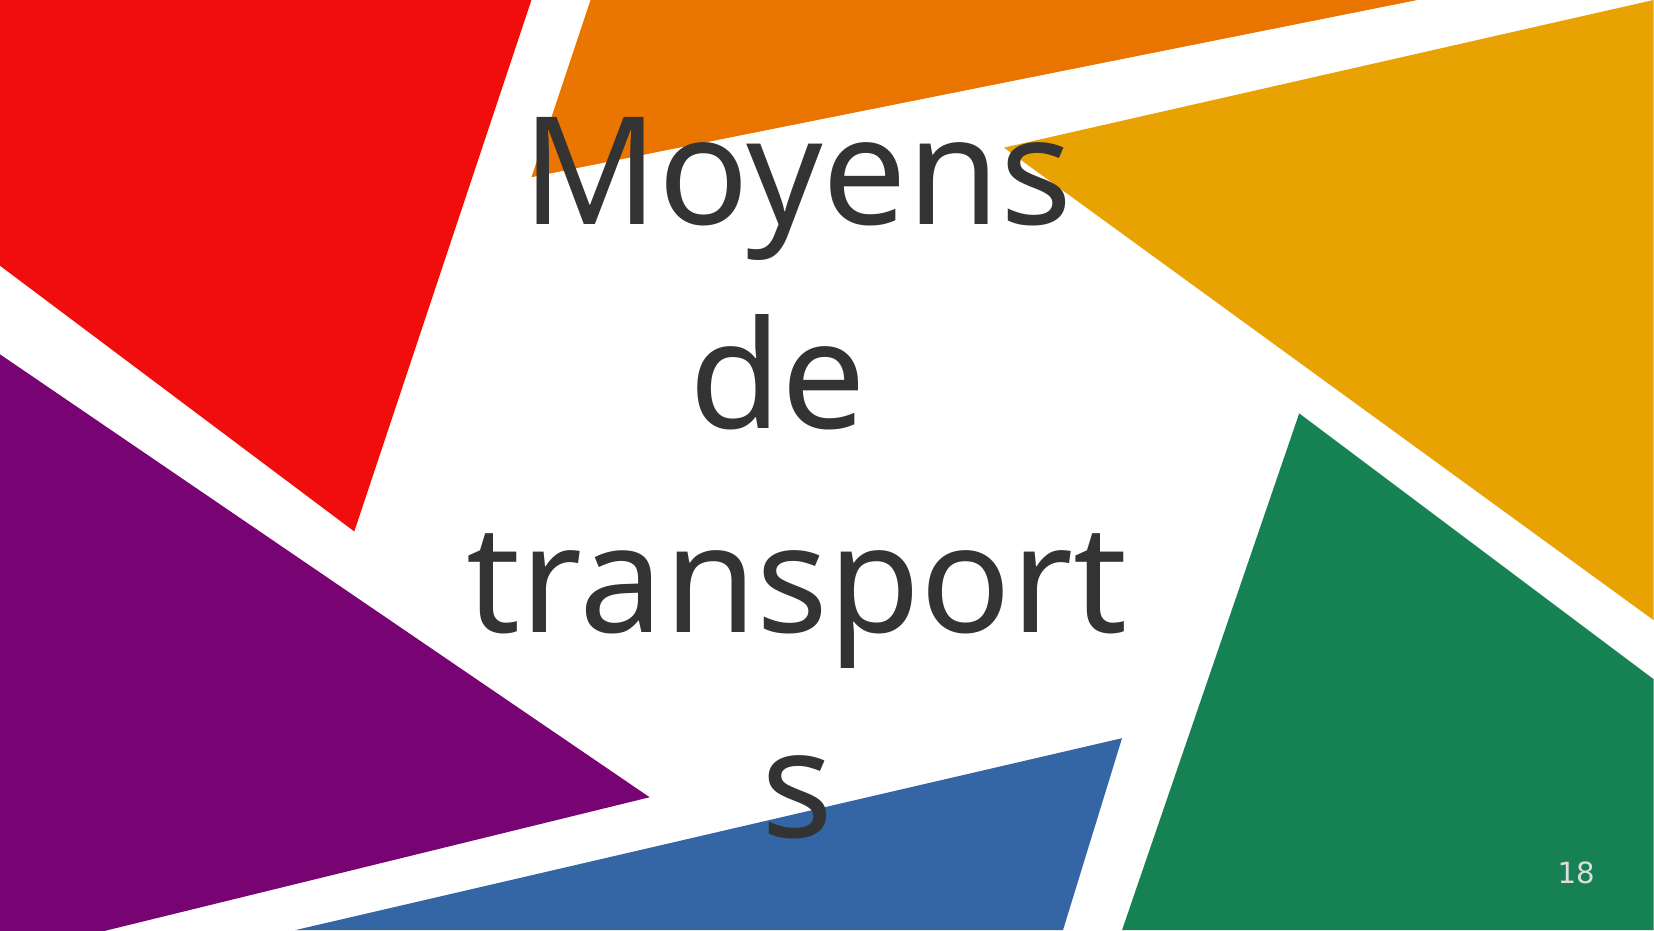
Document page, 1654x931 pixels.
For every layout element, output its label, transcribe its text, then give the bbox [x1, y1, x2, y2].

title Moyens de transports [442, 295, 1152, 650]
